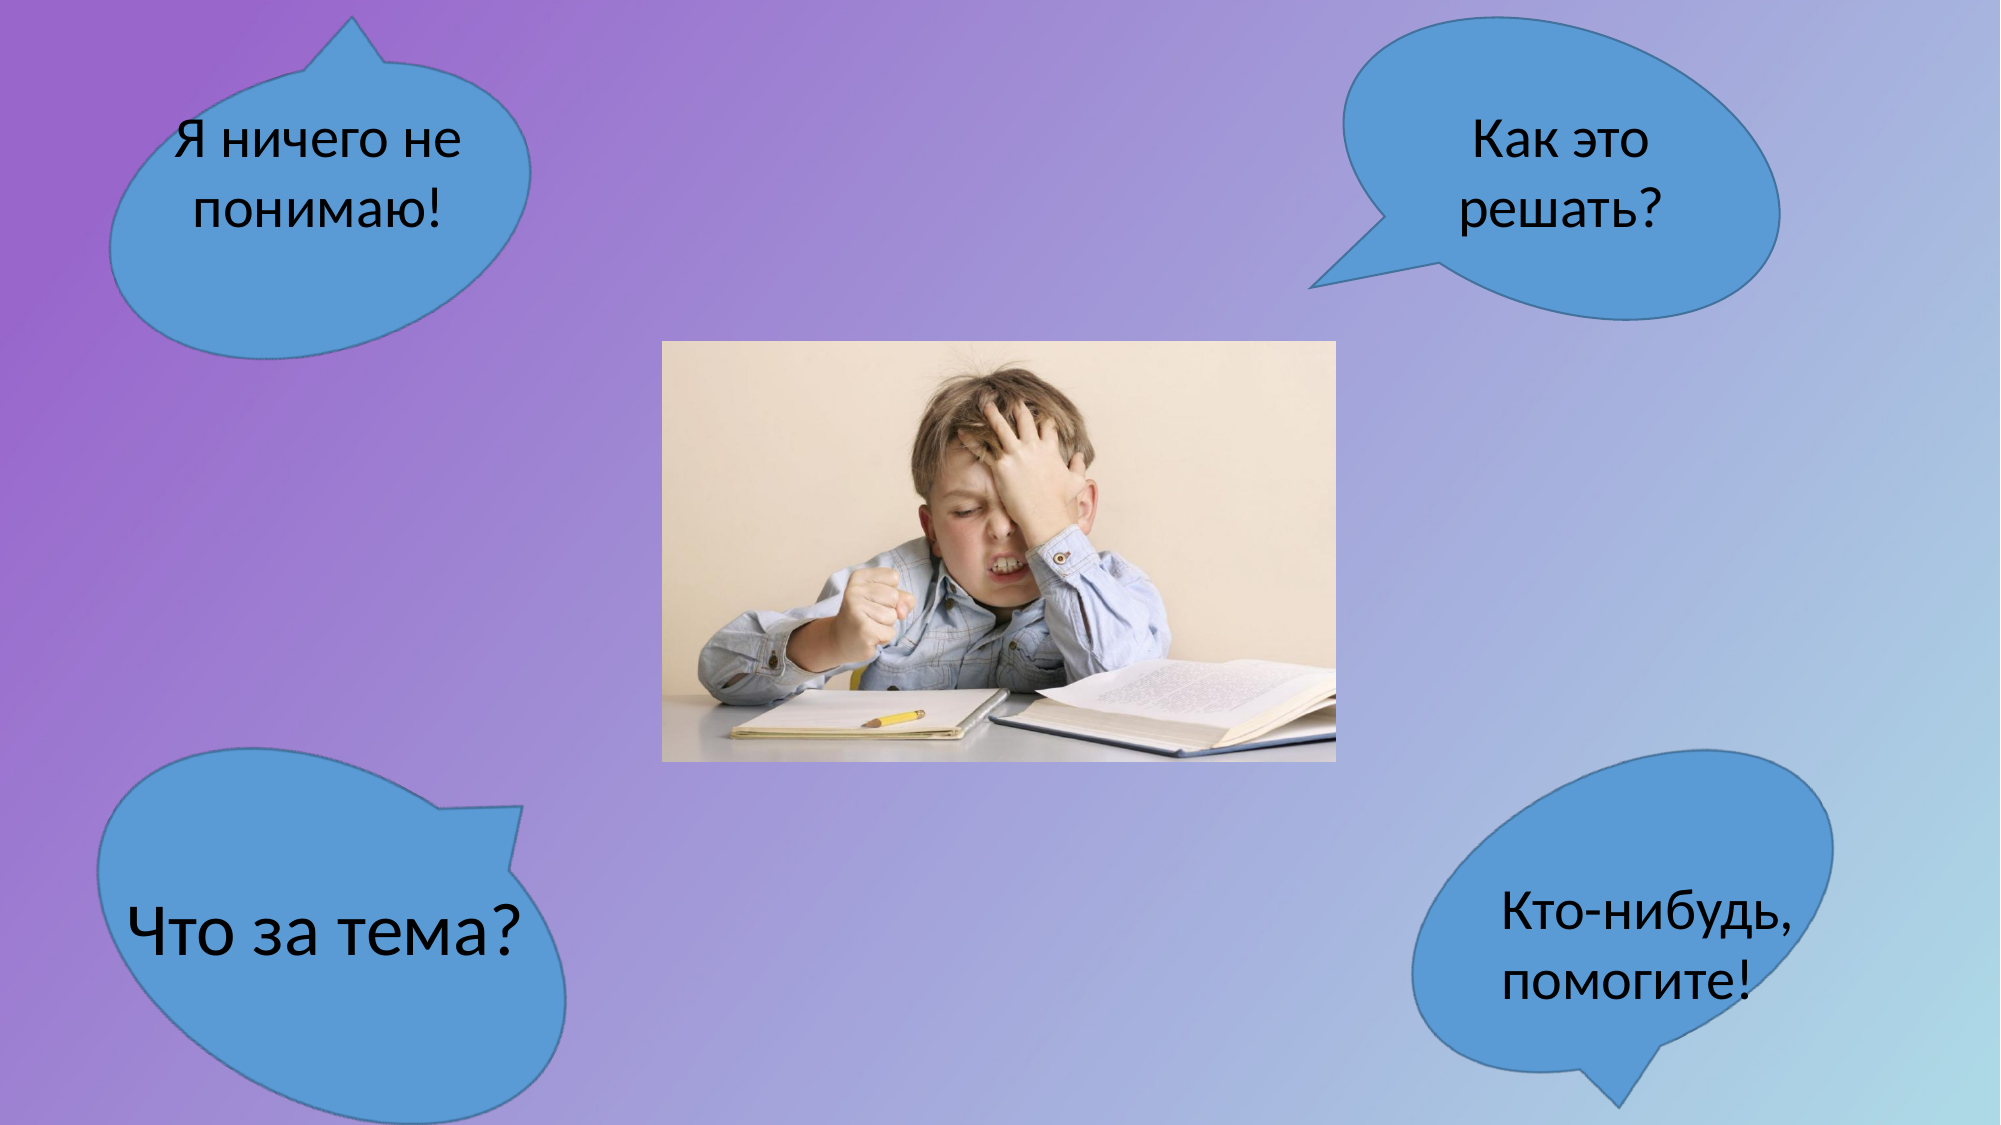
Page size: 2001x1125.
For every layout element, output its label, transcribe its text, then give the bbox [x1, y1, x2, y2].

text_box Я ничего не понимаю! [144, 91, 494, 247]
picture [0, 0, 2000, 1125]
text_box Что за тема? [111, 872, 590, 978]
text_box Кто-нибудь, помогите! [1486, 864, 1863, 1019]
text_box Как это решать? [1430, 91, 1694, 247]
text_box [1310, 17, 1780, 320]
